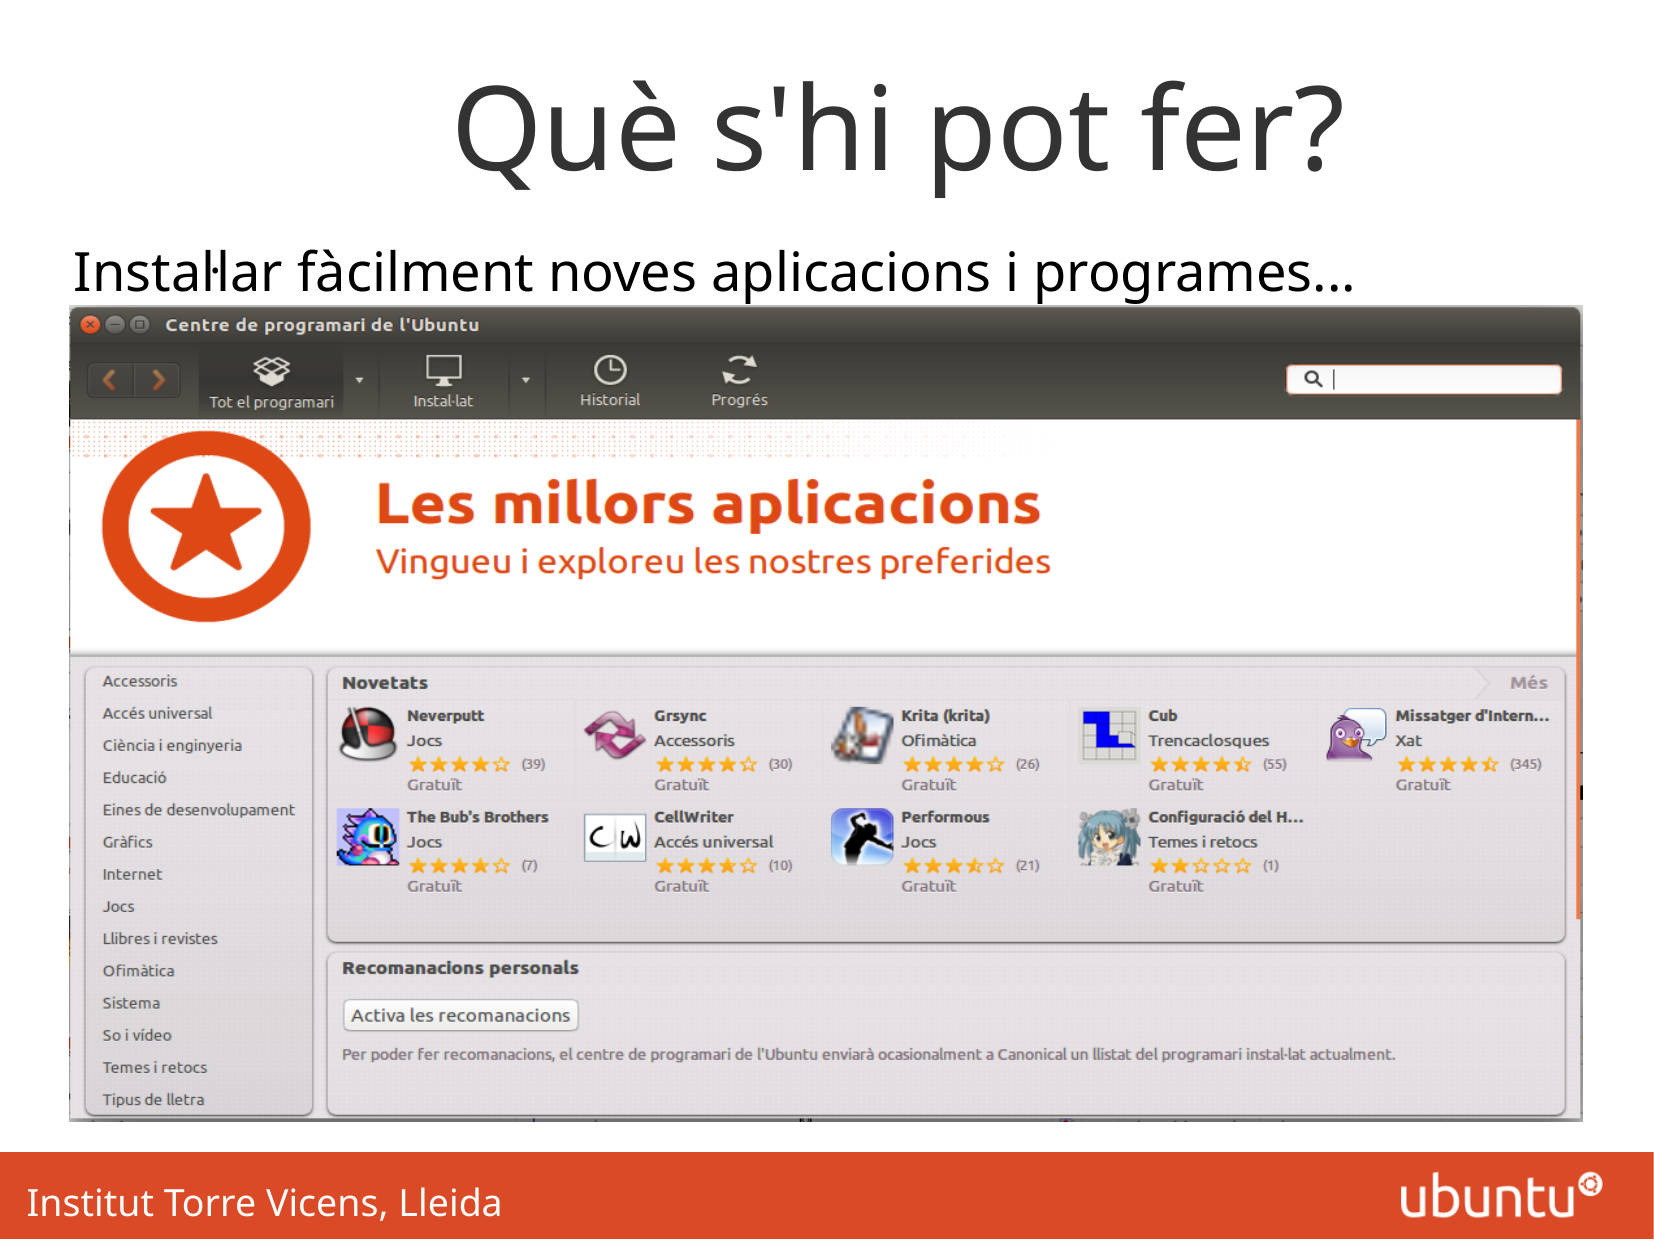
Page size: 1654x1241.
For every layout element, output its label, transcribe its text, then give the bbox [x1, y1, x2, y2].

picture [69, 305, 1583, 1123]
text_box Institut Torre Vicens, Lleida 17/05/2014 [11, 1169, 739, 1227]
picture [0, 1152, 1654, 1239]
text_box Instaŀlar fàcilment noves aplicacions i programes... [59, 226, 1625, 1078]
title Què s'hi pot fer? [55, 29, 1595, 237]
